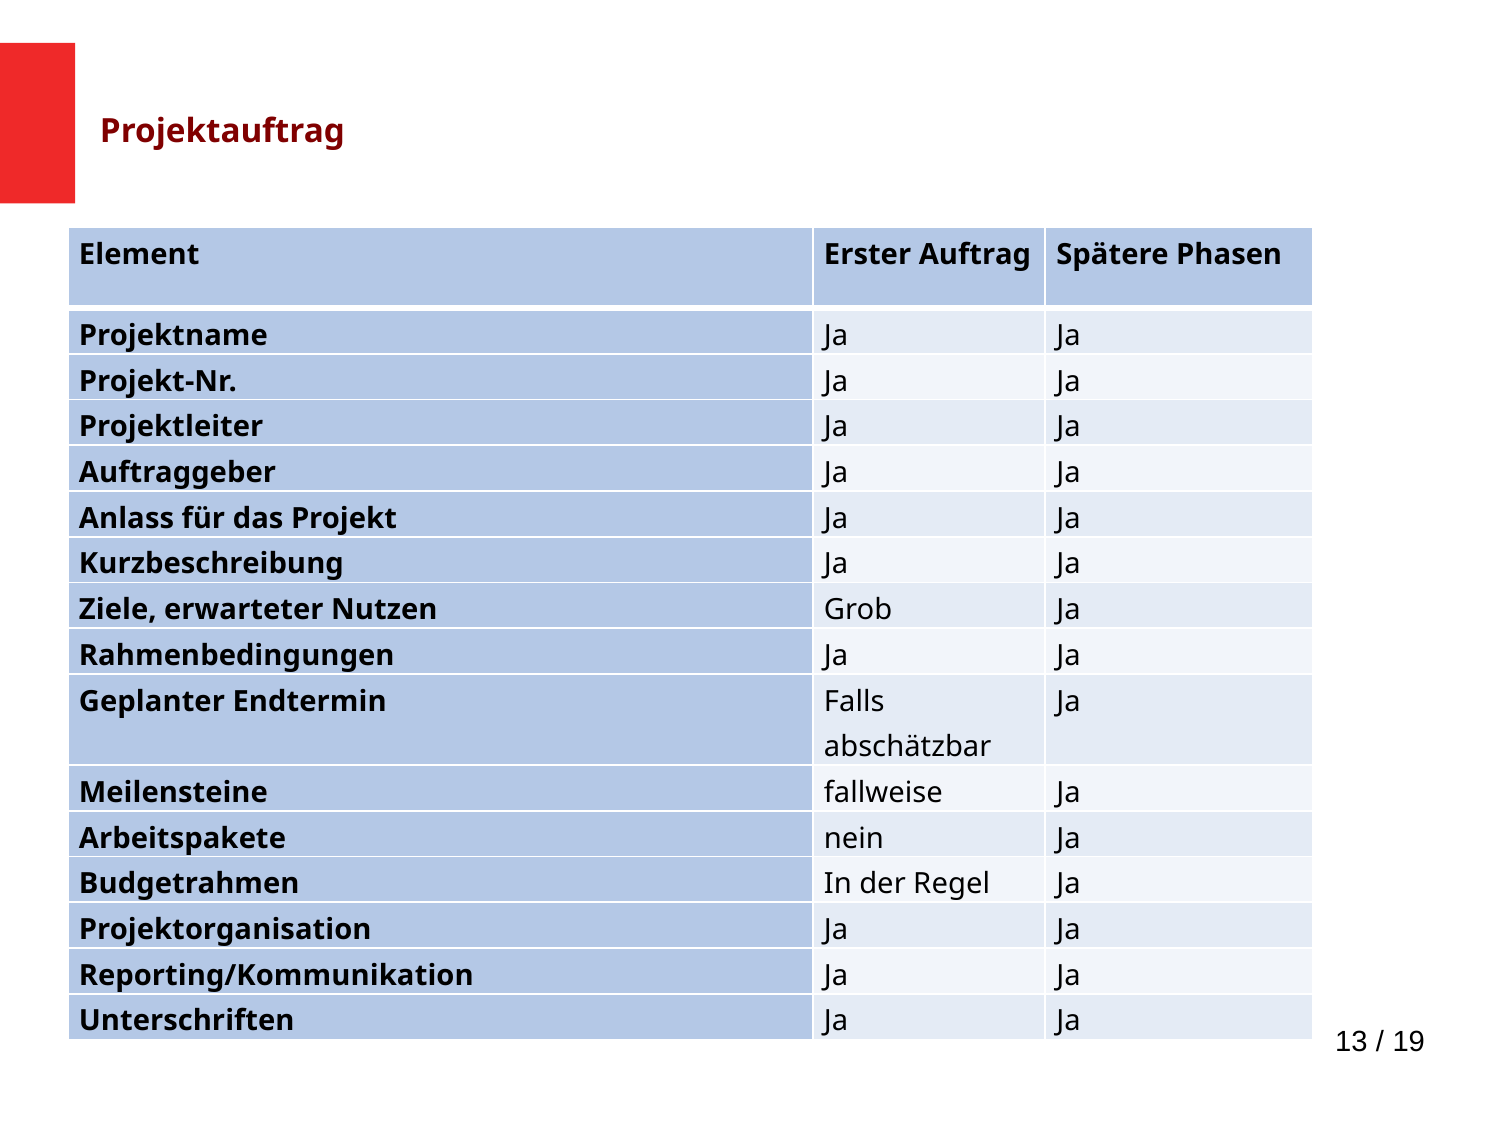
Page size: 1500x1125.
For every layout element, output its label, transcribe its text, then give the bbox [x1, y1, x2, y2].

table_header Element [69, 228, 812, 305]
table_cell Meilensteine [69, 766, 812, 810]
table_cell Geplanter Endtermin [69, 675, 812, 764]
table_cell Ja [814, 446, 1044, 490]
table_header Spätere Phasen [1046, 228, 1312, 305]
table_cell Ja [814, 538, 1044, 582]
table_cell Projekt-Nr. [69, 355, 812, 399]
table_cell Ja [1046, 675, 1312, 764]
table_cell Grob [814, 583, 1044, 627]
table_cell Ja [1046, 492, 1312, 536]
table_cell Ja [814, 400, 1044, 444]
table_cell Ziele, erwarteter Nutzen [69, 583, 812, 627]
table_cell Reporting/Kommunikation [69, 949, 812, 993]
table_cell Projektname [69, 311, 812, 353]
table_cell Ja [1046, 949, 1312, 993]
table_cell Kurzbeschreibung [69, 538, 812, 582]
table_cell Ja [814, 629, 1044, 673]
table_cell fallweise [814, 766, 1044, 810]
title Projektauftrag [99, 70, 969, 149]
table_cell Ja [1046, 355, 1312, 399]
table_cell Ja [814, 492, 1044, 536]
table_cell Ja [814, 995, 1044, 1039]
table_cell Ja [1046, 311, 1312, 353]
table_cell Ja [814, 311, 1044, 353]
table_cell Ja [814, 903, 1044, 947]
table_header Erster Auftrag [814, 228, 1044, 305]
table_cell Unterschriften [69, 995, 812, 1039]
table_cell Ja [1046, 538, 1312, 582]
table_cell Rahmenbedingungen [69, 629, 812, 673]
table_cell Ja [814, 949, 1044, 993]
table_cell Auftraggeber [69, 446, 812, 490]
table_cell nein [814, 812, 1044, 856]
table_cell Ja [1046, 995, 1312, 1039]
table_cell Falls abschätzbar [814, 675, 1044, 764]
table_cell Ja [1046, 766, 1312, 810]
table_cell Projektleiter [69, 400, 812, 444]
table_cell In der Regel [814, 857, 1044, 901]
table_cell Ja [1046, 400, 1312, 444]
table_cell Budgetrahmen [69, 857, 812, 901]
table_cell Anlass für das Projekt [69, 492, 812, 536]
table_cell Ja [1046, 857, 1312, 901]
table_cell Ja [1046, 583, 1312, 627]
table_cell Ja [1046, 629, 1312, 673]
table_cell Arbeitspakete [69, 812, 812, 856]
table_cell Ja [1046, 812, 1312, 856]
table_cell Ja [1046, 903, 1312, 947]
table_cell Projektorganisation [69, 903, 812, 947]
table_cell Ja [1046, 446, 1312, 490]
table_cell Ja [814, 355, 1044, 399]
